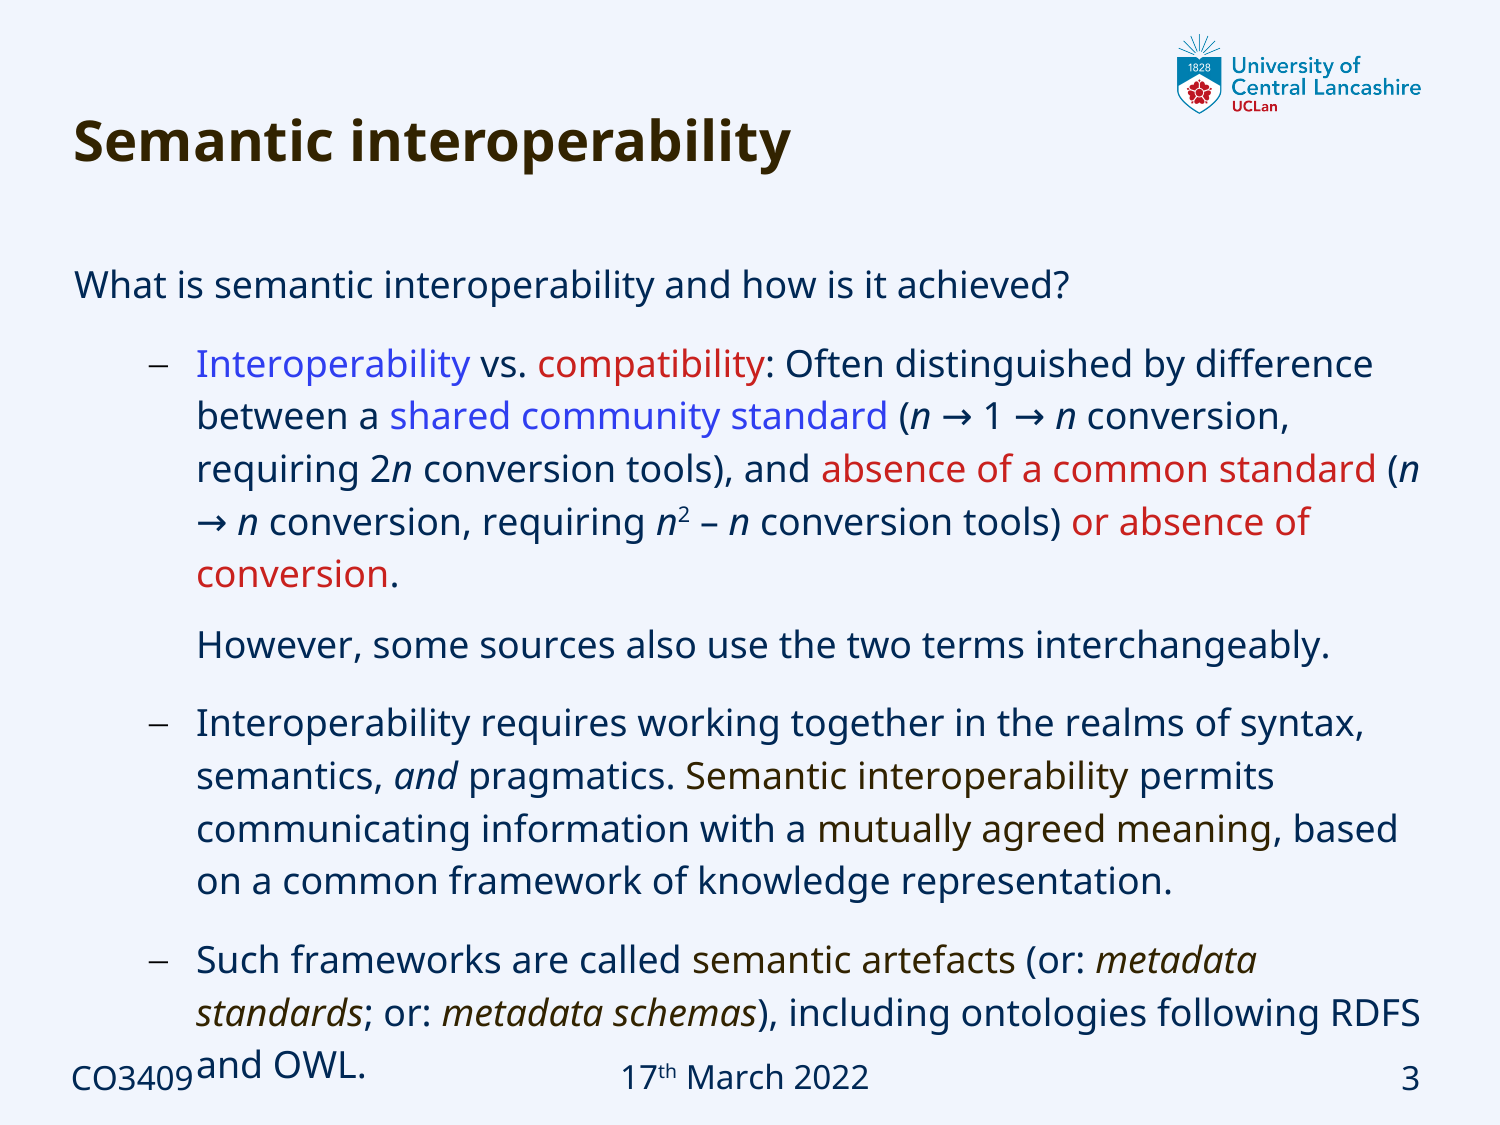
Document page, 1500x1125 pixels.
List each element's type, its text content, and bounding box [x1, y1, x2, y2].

title Semantic interoperability [58, 93, 1475, 186]
picture [1177, 34, 1421, 93]
text_box What is semantic interoperability and how is it achieved? Interoperability vs. compatibility: Often distinguished by difference between a shared community standard (n → 1 → n conversion, requiring 2n conversion tools), and absence of a common standard (n → n conversion, requiring n2 – n conversion tools) or absence of conversion. However, some sources also use the two terms interchangeably. Interoperability requires working together in the realms of syntax, semantics, and pragmatics. Semantic interoperability permits communicating information with a mutually agreed meaning, based on a common framework of knowledge representation. Such frameworks are called semantic artefacts (or: metadata standards; or: metadata schemas), including ontologies following RDFS and OWL. [59, 246, 1455, 1025]
